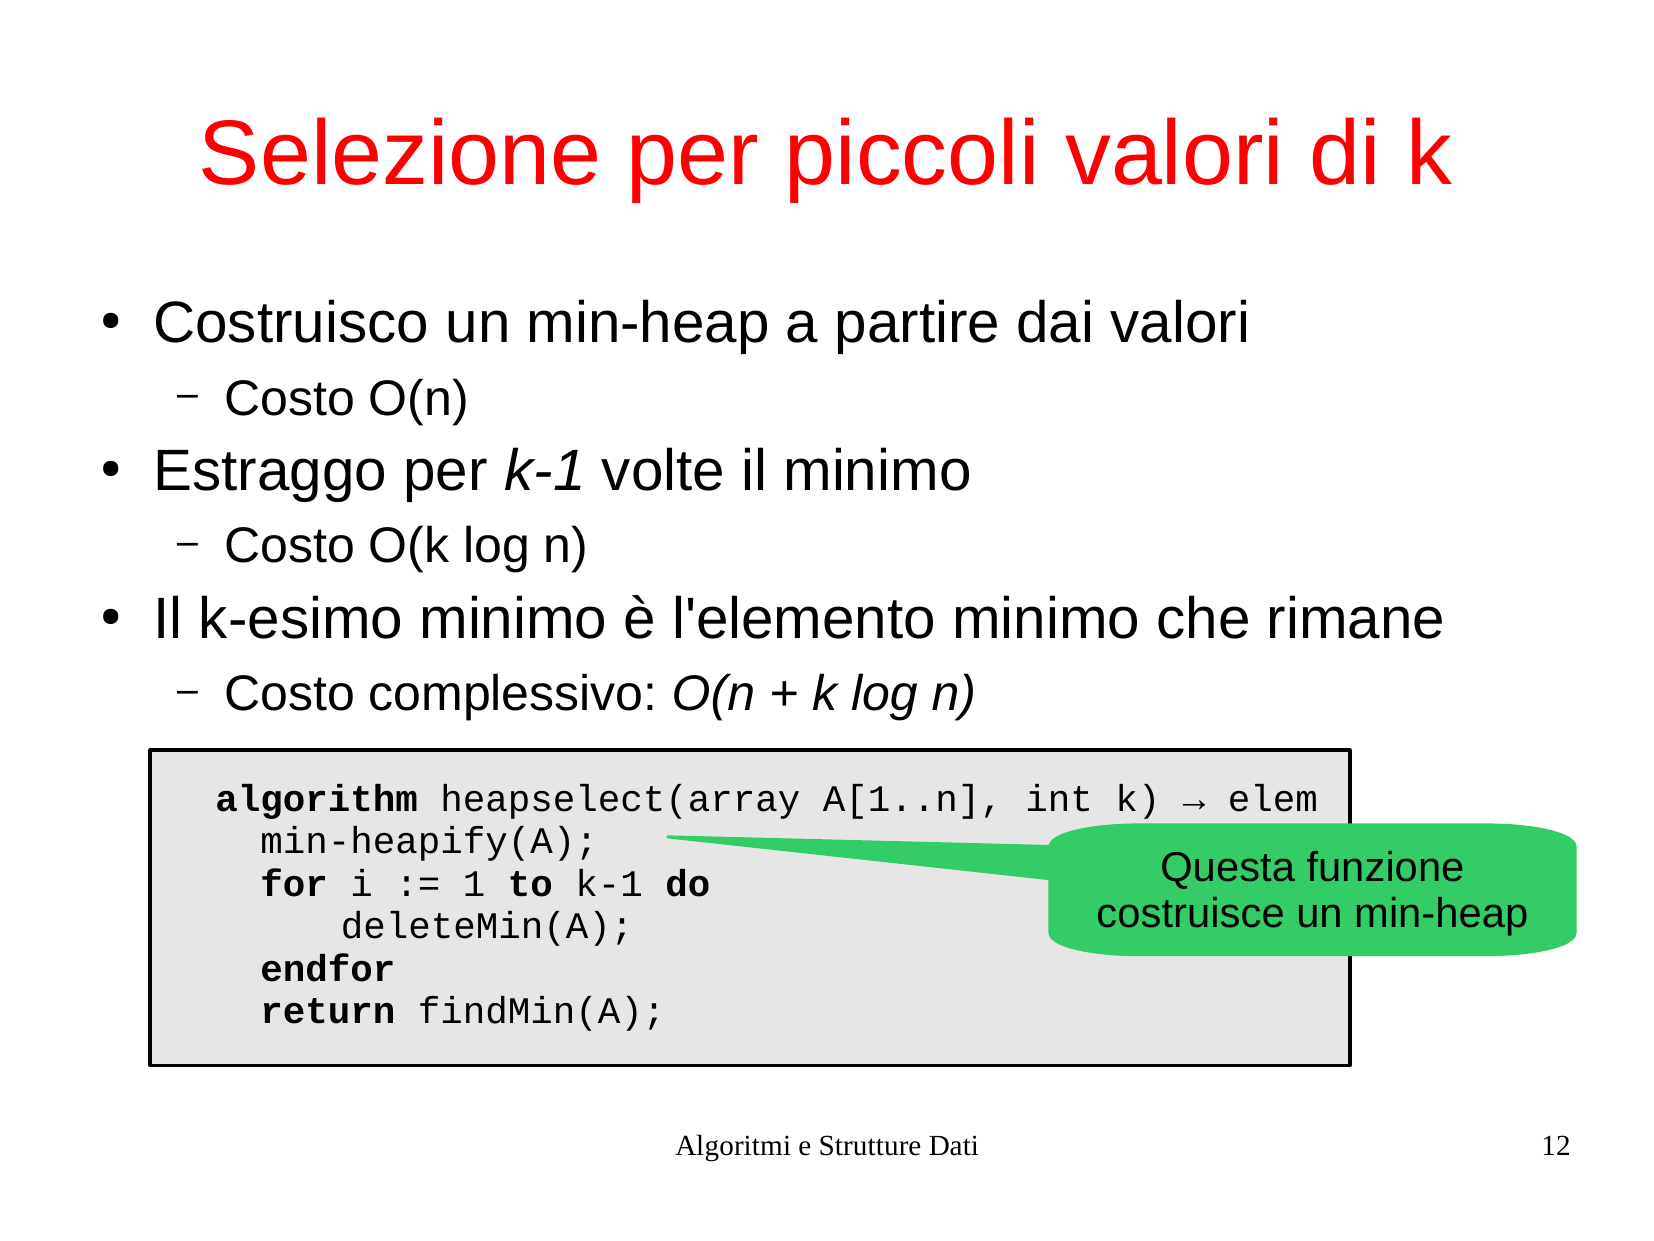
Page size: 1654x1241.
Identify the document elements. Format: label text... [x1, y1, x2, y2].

title Selezione per piccoli valori di k [82, 49, 1571, 257]
text_box algorithm heapselect(array A[1..n], int k) → elem min-heapify(A); for i := 1 to k-1 do deleteMin(A); endfor return findMin(A); [150, 750, 1351, 1066]
list Costruisco un min-heap a partire dai valori Costo O(n) Estraggo per k-1 volte il minimo Costo O(k log n) Il k-esimo minimo è l'elemento minimo che rimane Costo complessivo: O(n + k log n) [82, 290, 1571, 1109]
text_box Questa funzione costruisce un min-heap [667, 824, 1576, 955]
